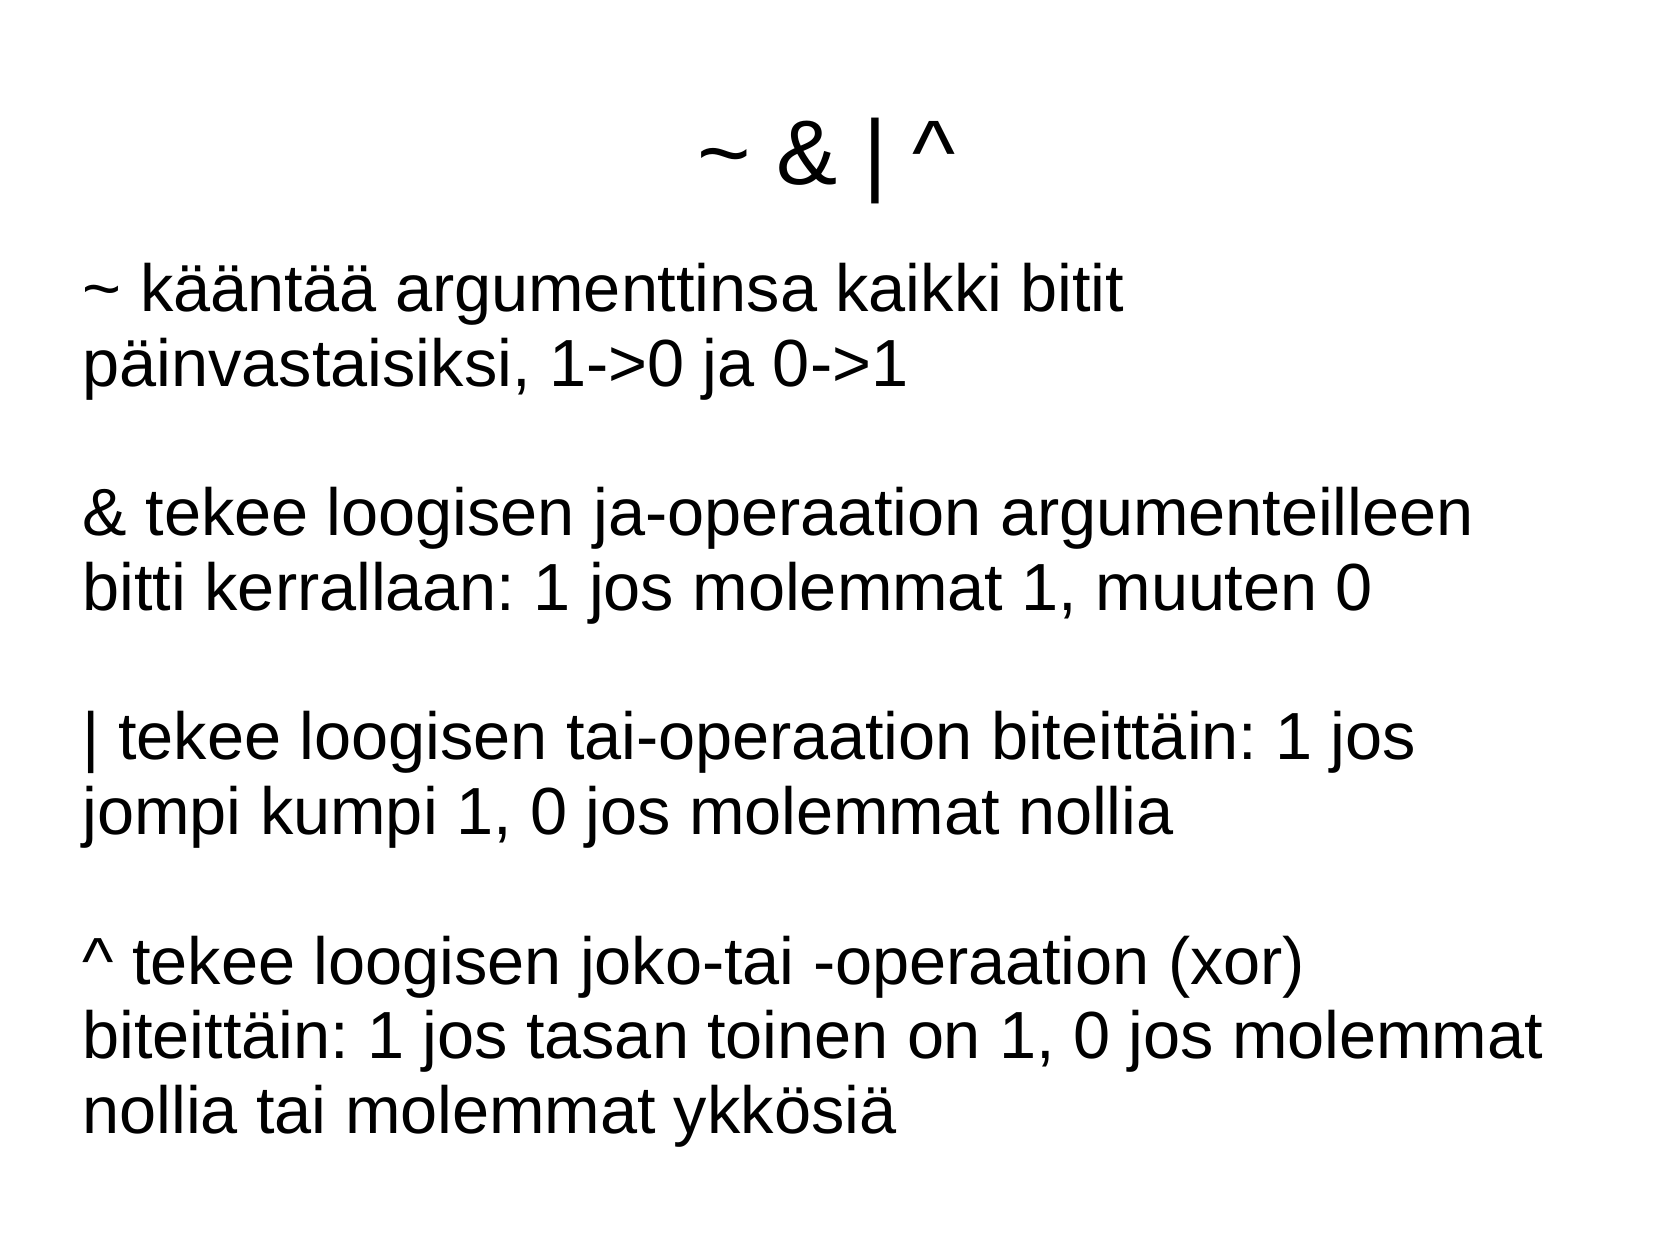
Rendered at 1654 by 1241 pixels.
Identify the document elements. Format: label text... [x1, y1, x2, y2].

title ~ & | ^ [82, 56, 1571, 250]
subtitle ~ kääntää argumenttinsa kaikki bitit päinvastaisiksi, 1->0 ja 0->1 & tekee loogisen ja-operaation argumenteilleen bitti kerrallaan: 1 jos molemmat 1, muuten 0 | tekee loogisen tai-operaation biteittäin: 1 jos jompi kumpi 1, 0 jos molemmat nollia ^ tekee loogisen joko-tai -operaation (xor) biteittäin: 1 jos tasan toinen on 1, 0 jos molemmat nollia tai molemmat ykkösiä [82, 250, 1571, 1149]
